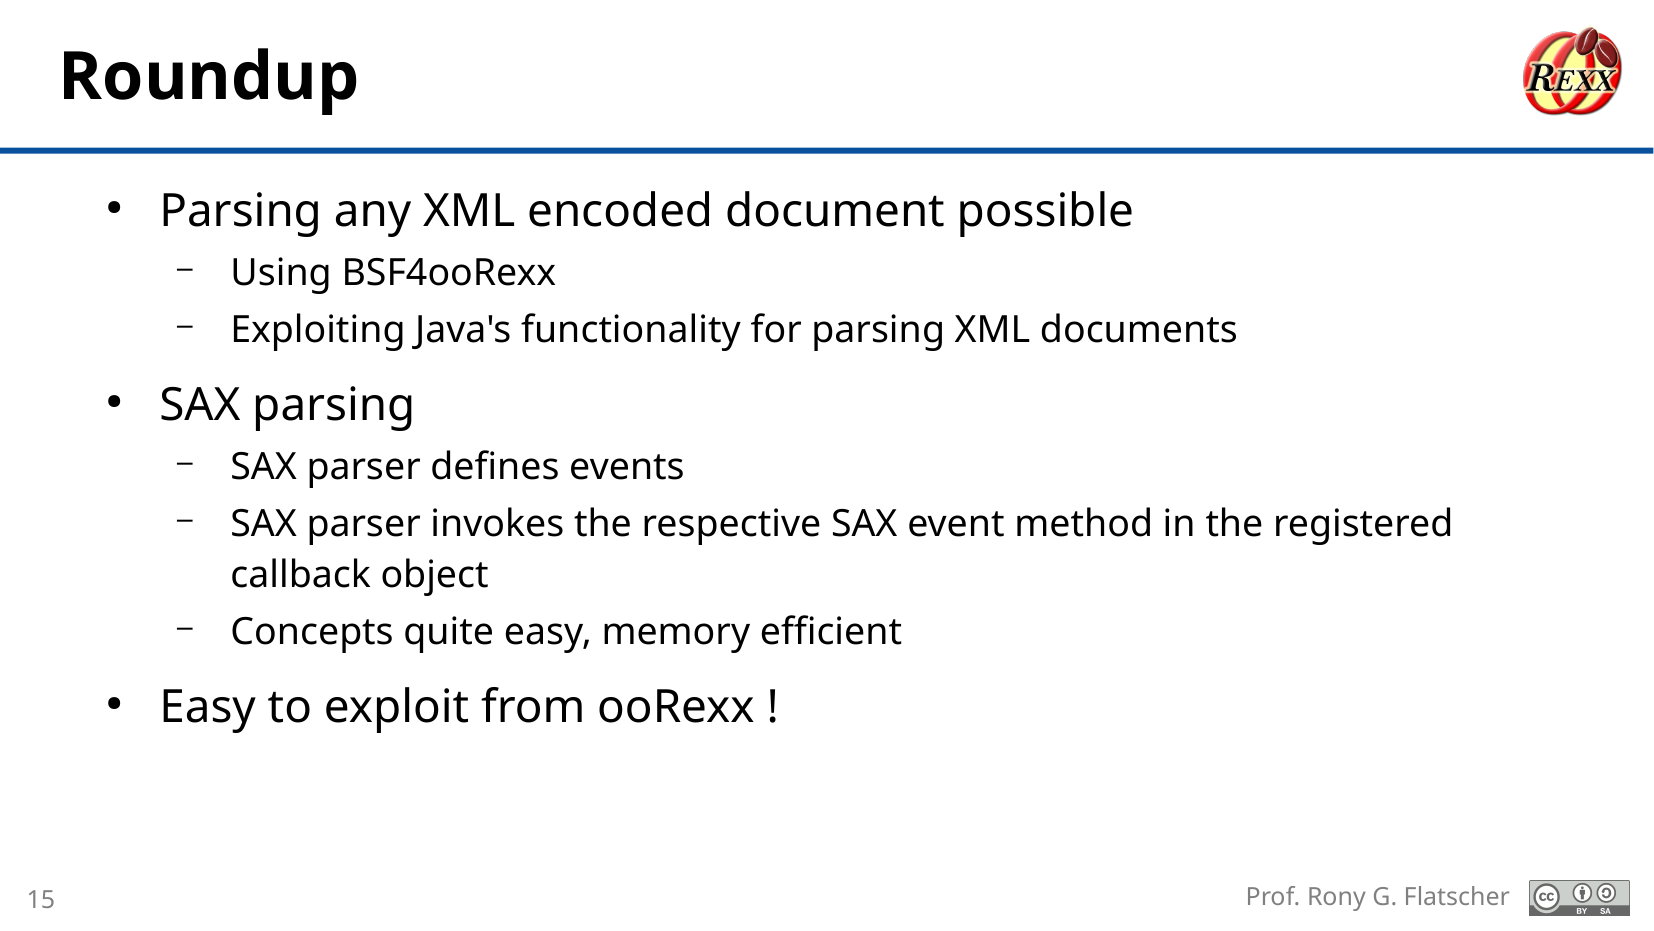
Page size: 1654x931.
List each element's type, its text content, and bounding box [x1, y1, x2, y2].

title Roundup [0, 0, 1625, 148]
list Parsing any XML encoded document possible Using BSF4ooRexx Exploiting Java's functionality for parsing XML documents SAX parsing SAX parser defines events SAX parser invokes the respective SAX event method in the registered callback object Concepts quite easy, memory efficient Easy to exploit from ooRexx ! [88, 177, 1577, 857]
